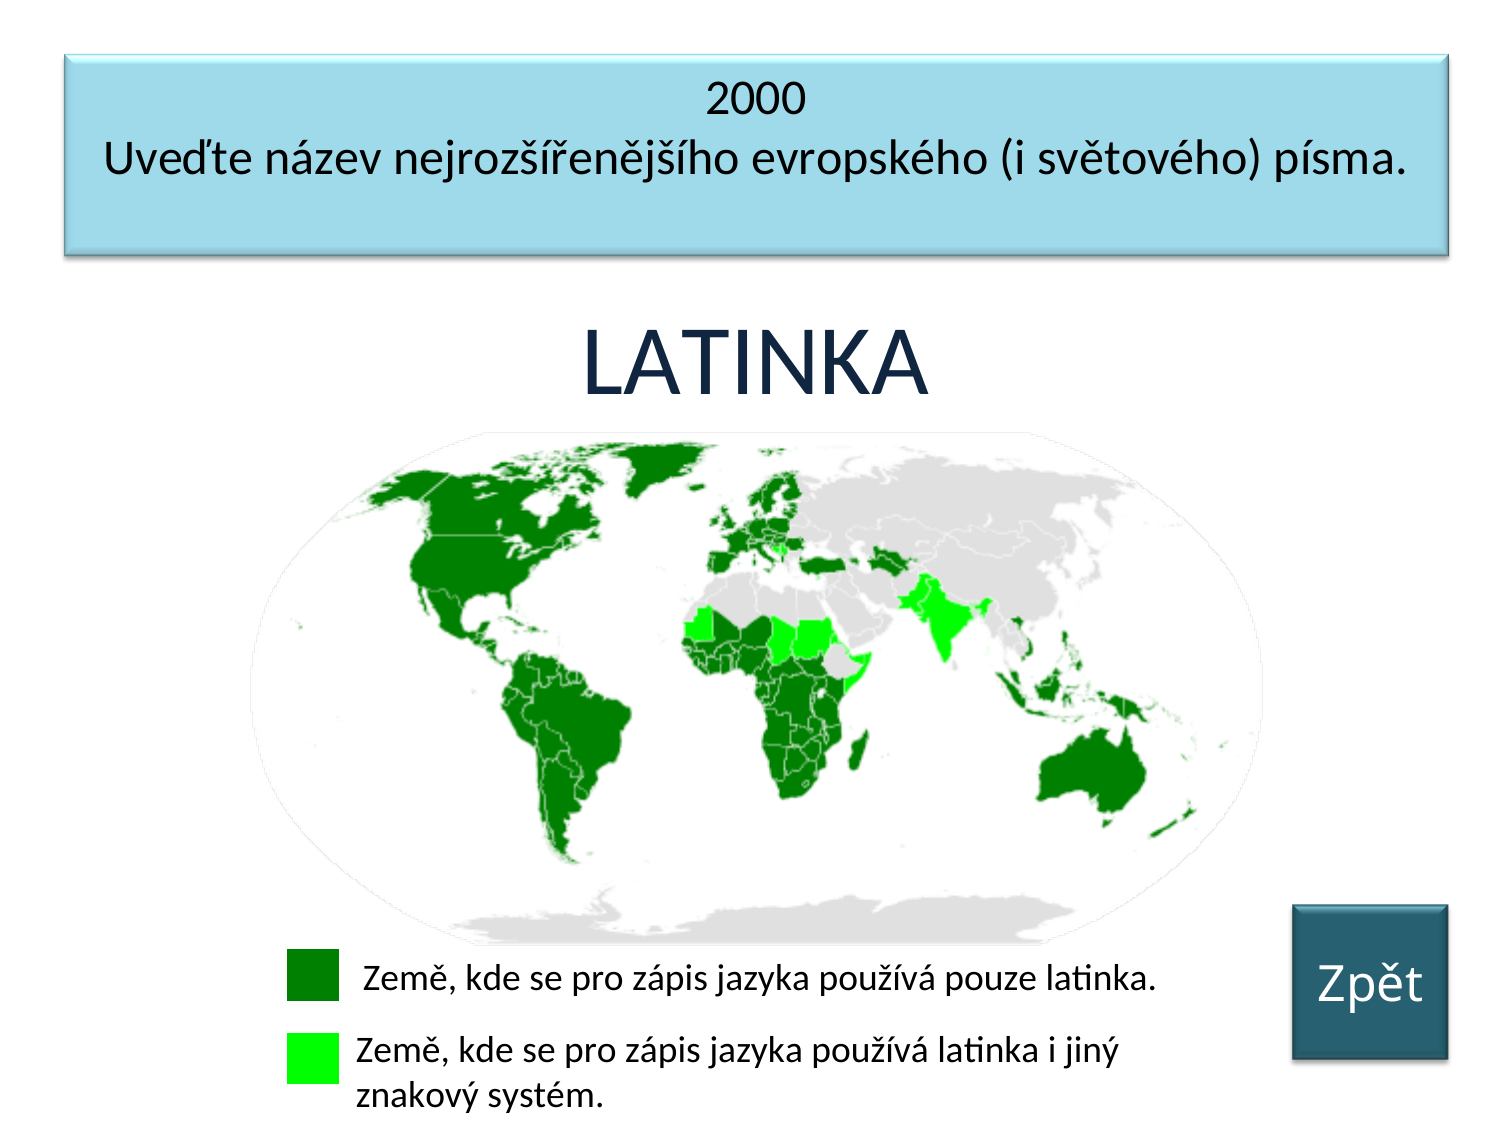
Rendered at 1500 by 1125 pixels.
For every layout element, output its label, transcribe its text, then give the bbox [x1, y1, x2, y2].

text_box Zpět [1293, 904, 1447, 1059]
text_box [289, 951, 337, 999]
text_box [289, 1034, 337, 1083]
text_box Země, kde se pro zápis jazyka používá latinka i jiný znakový systém. [341, 1017, 1171, 1123]
picture [1273, 899, 1466, 1072]
text_box LATINKA [555, 286, 957, 423]
picture [245, 427, 1267, 952]
text_box Země, kde se pro zápis jazyka používá pouze latinka. [348, 945, 1174, 1006]
picture [55, 44, 1457, 268]
text_box 2000 Uveďte název nejrozšířenějšího evropského (i světového) písma. [64, 54, 1447, 256]
